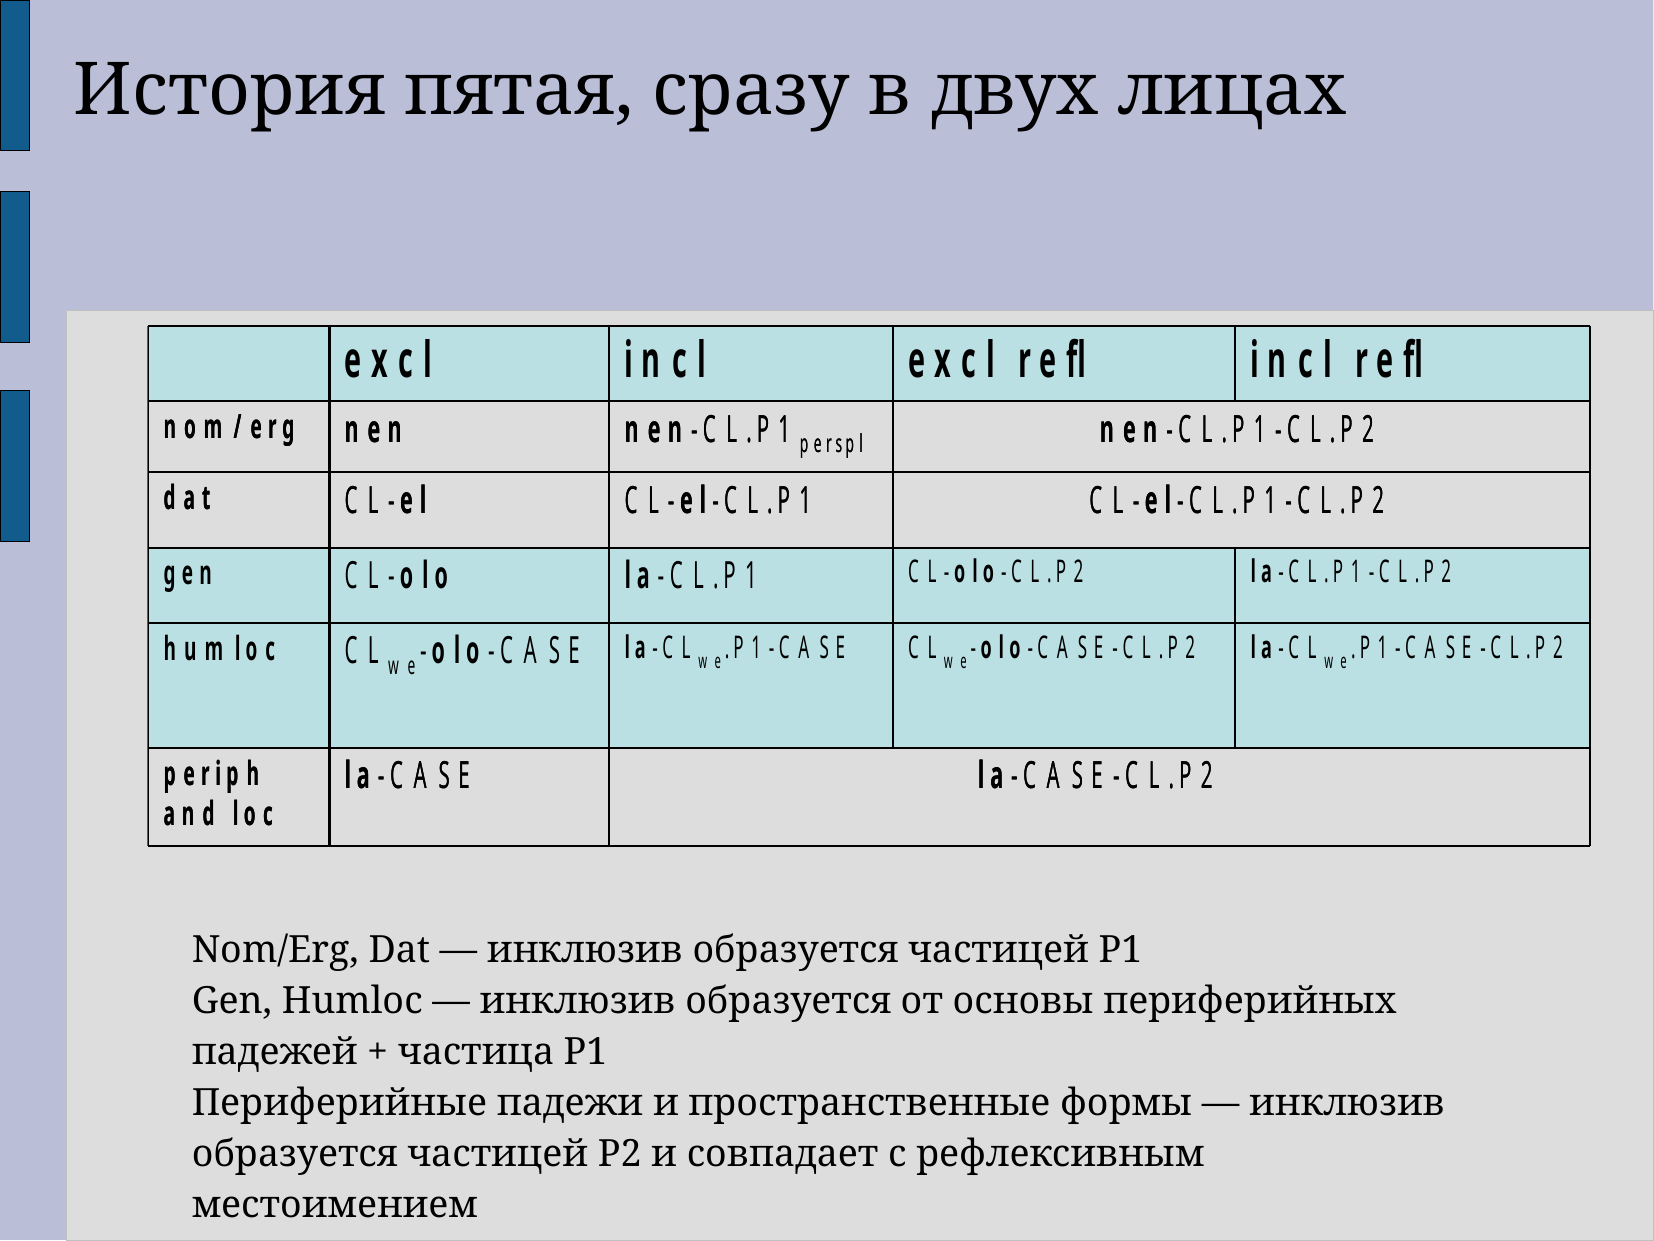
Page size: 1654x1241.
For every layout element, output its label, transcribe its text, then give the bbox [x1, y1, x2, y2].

text_box История пятая, сразу в двух лицах [58, 29, 1654, 143]
picture [147, 324, 1594, 850]
text_box Nom/Erg, Dat — инклюзив образуется частицей P1 Gen, Humloc — инклюзив образуется от основы периферийных падежей + частица P1 Периферийные падежи и пространственные формы — инклюзив образуется частицей P2 и совпадает с рефлексивным местоимением [177, 915, 1477, 1182]
